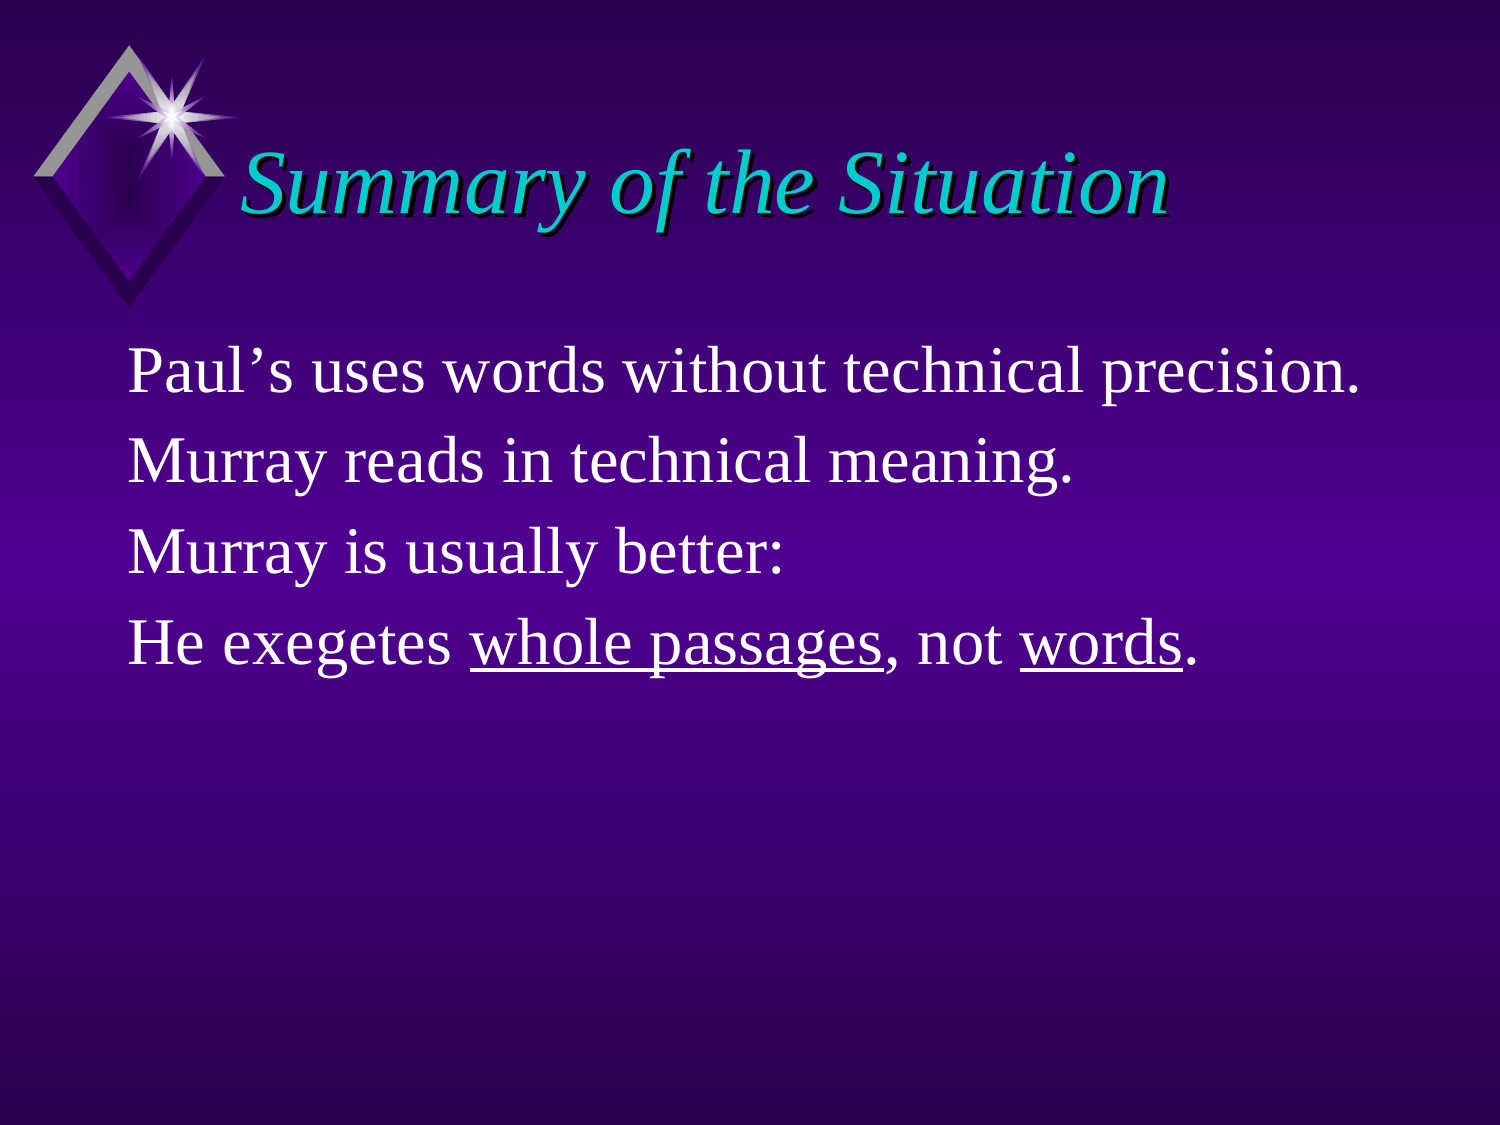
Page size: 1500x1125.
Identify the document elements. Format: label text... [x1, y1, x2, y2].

list Paul’s uses words without technical precision. Murray reads in technical meaning. Murray is usually better: He exegetes whole passages, not words. [112, 324, 1388, 1001]
title Summary of the Situation [224, 78, 1388, 288]
